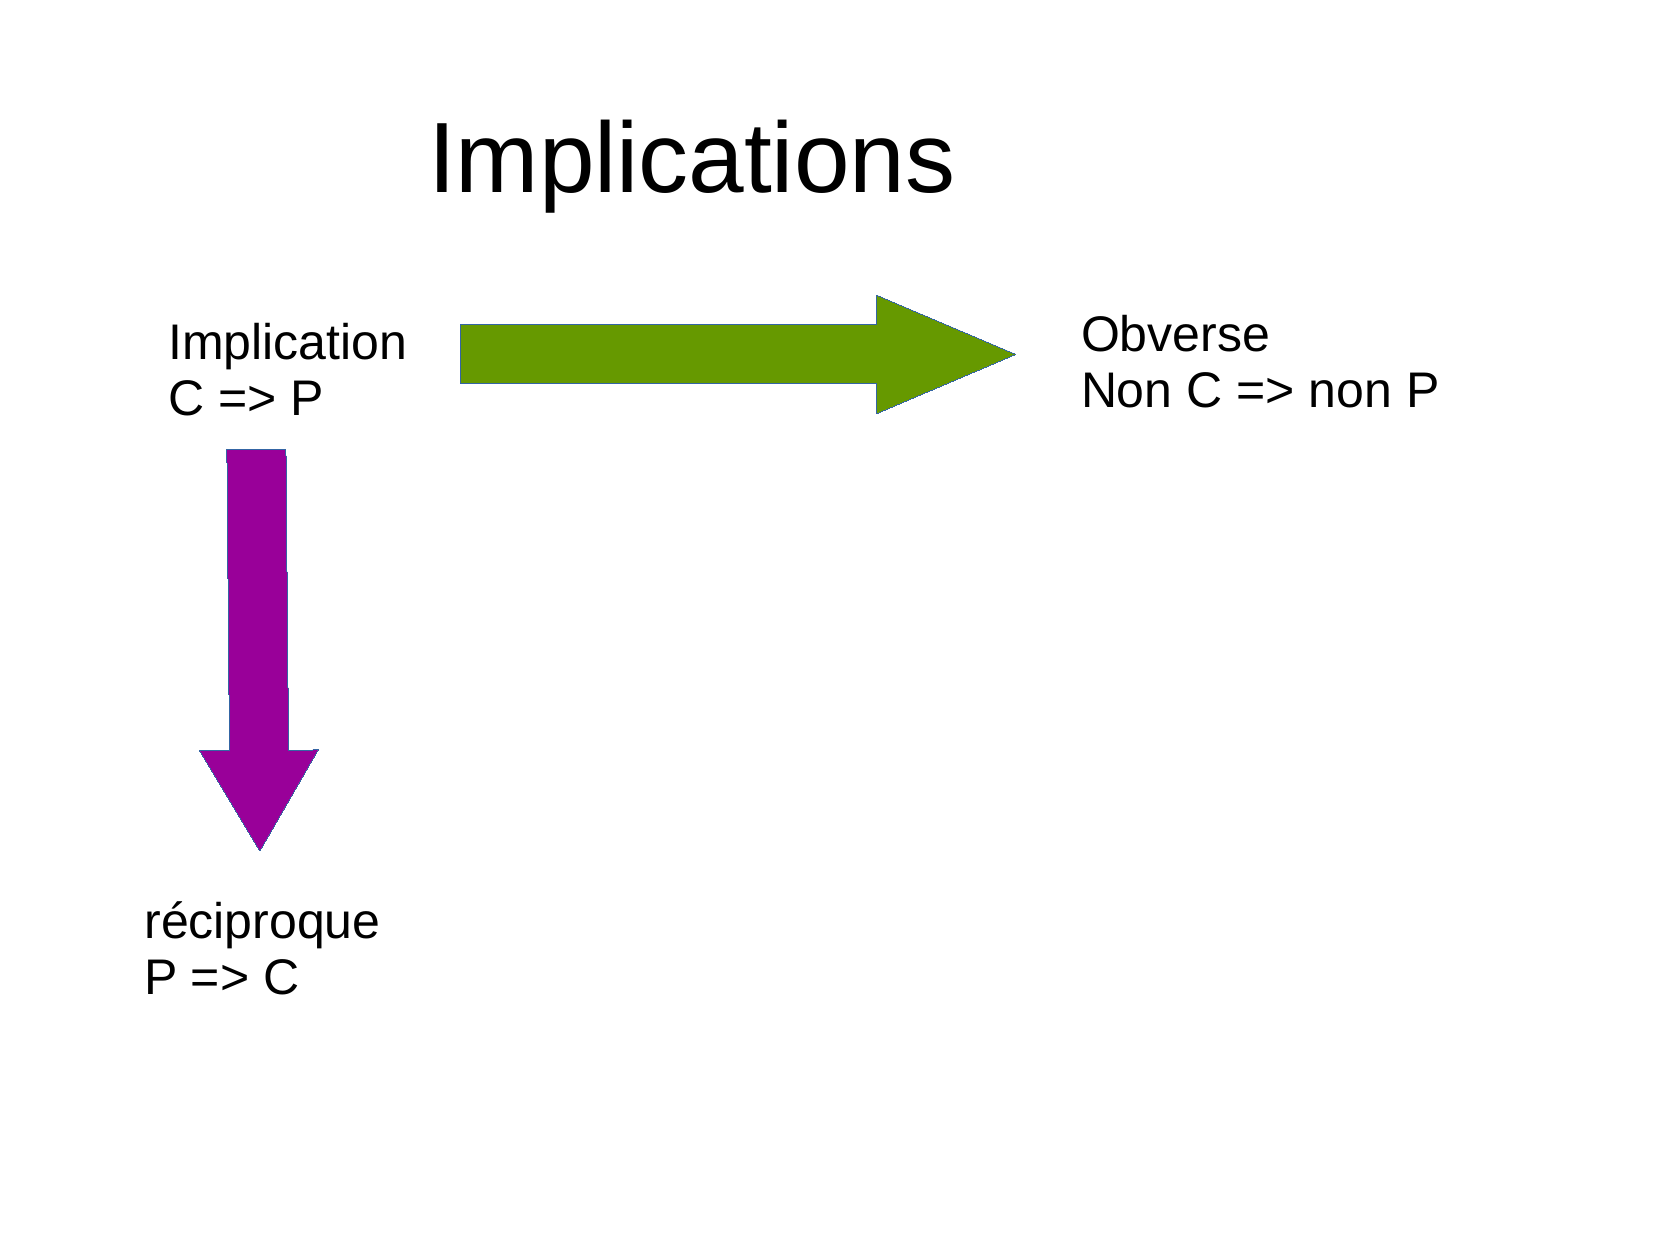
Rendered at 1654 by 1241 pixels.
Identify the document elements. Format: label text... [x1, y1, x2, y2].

text_box Obverse Non C => non P [1066, 298, 1455, 426]
text_box Implication C => P [153, 307, 422, 434]
text_box Implications [413, 94, 971, 222]
text_box [460, 295, 1016, 414]
text_box [199, 449, 319, 851]
text_box réciproque P => C [129, 885, 396, 1013]
